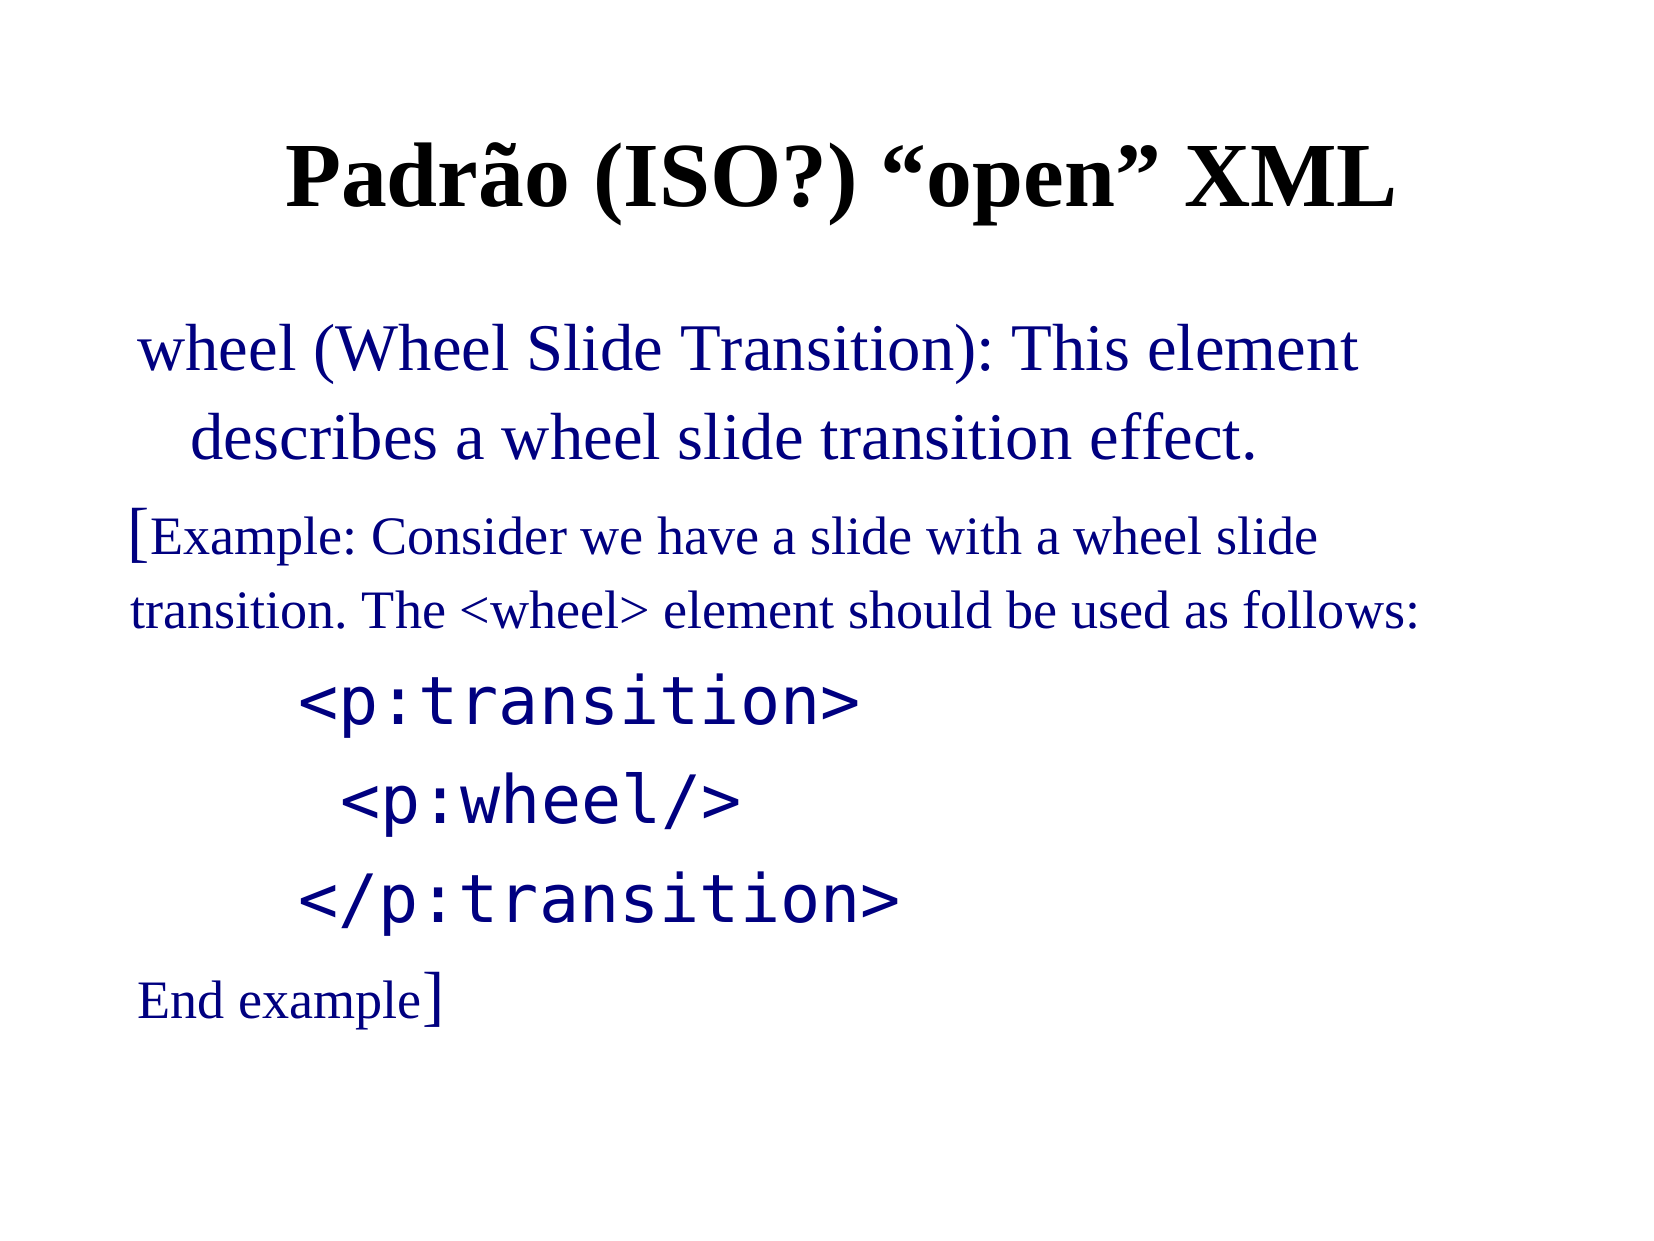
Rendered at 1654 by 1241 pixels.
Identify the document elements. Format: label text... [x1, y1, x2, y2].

title Padrão (ISO?) “open” XML [204, 81, 1480, 269]
text_box wheel (Wheel Slide Transition): This element describes a wheel slide transition effect. [Example: Consider we have a slide with a wheel slide transition. The <wheel> element should be used as follows: <p:transition> <p:wheel/> </p:transition> End example] [127, 296, 1549, 1056]
